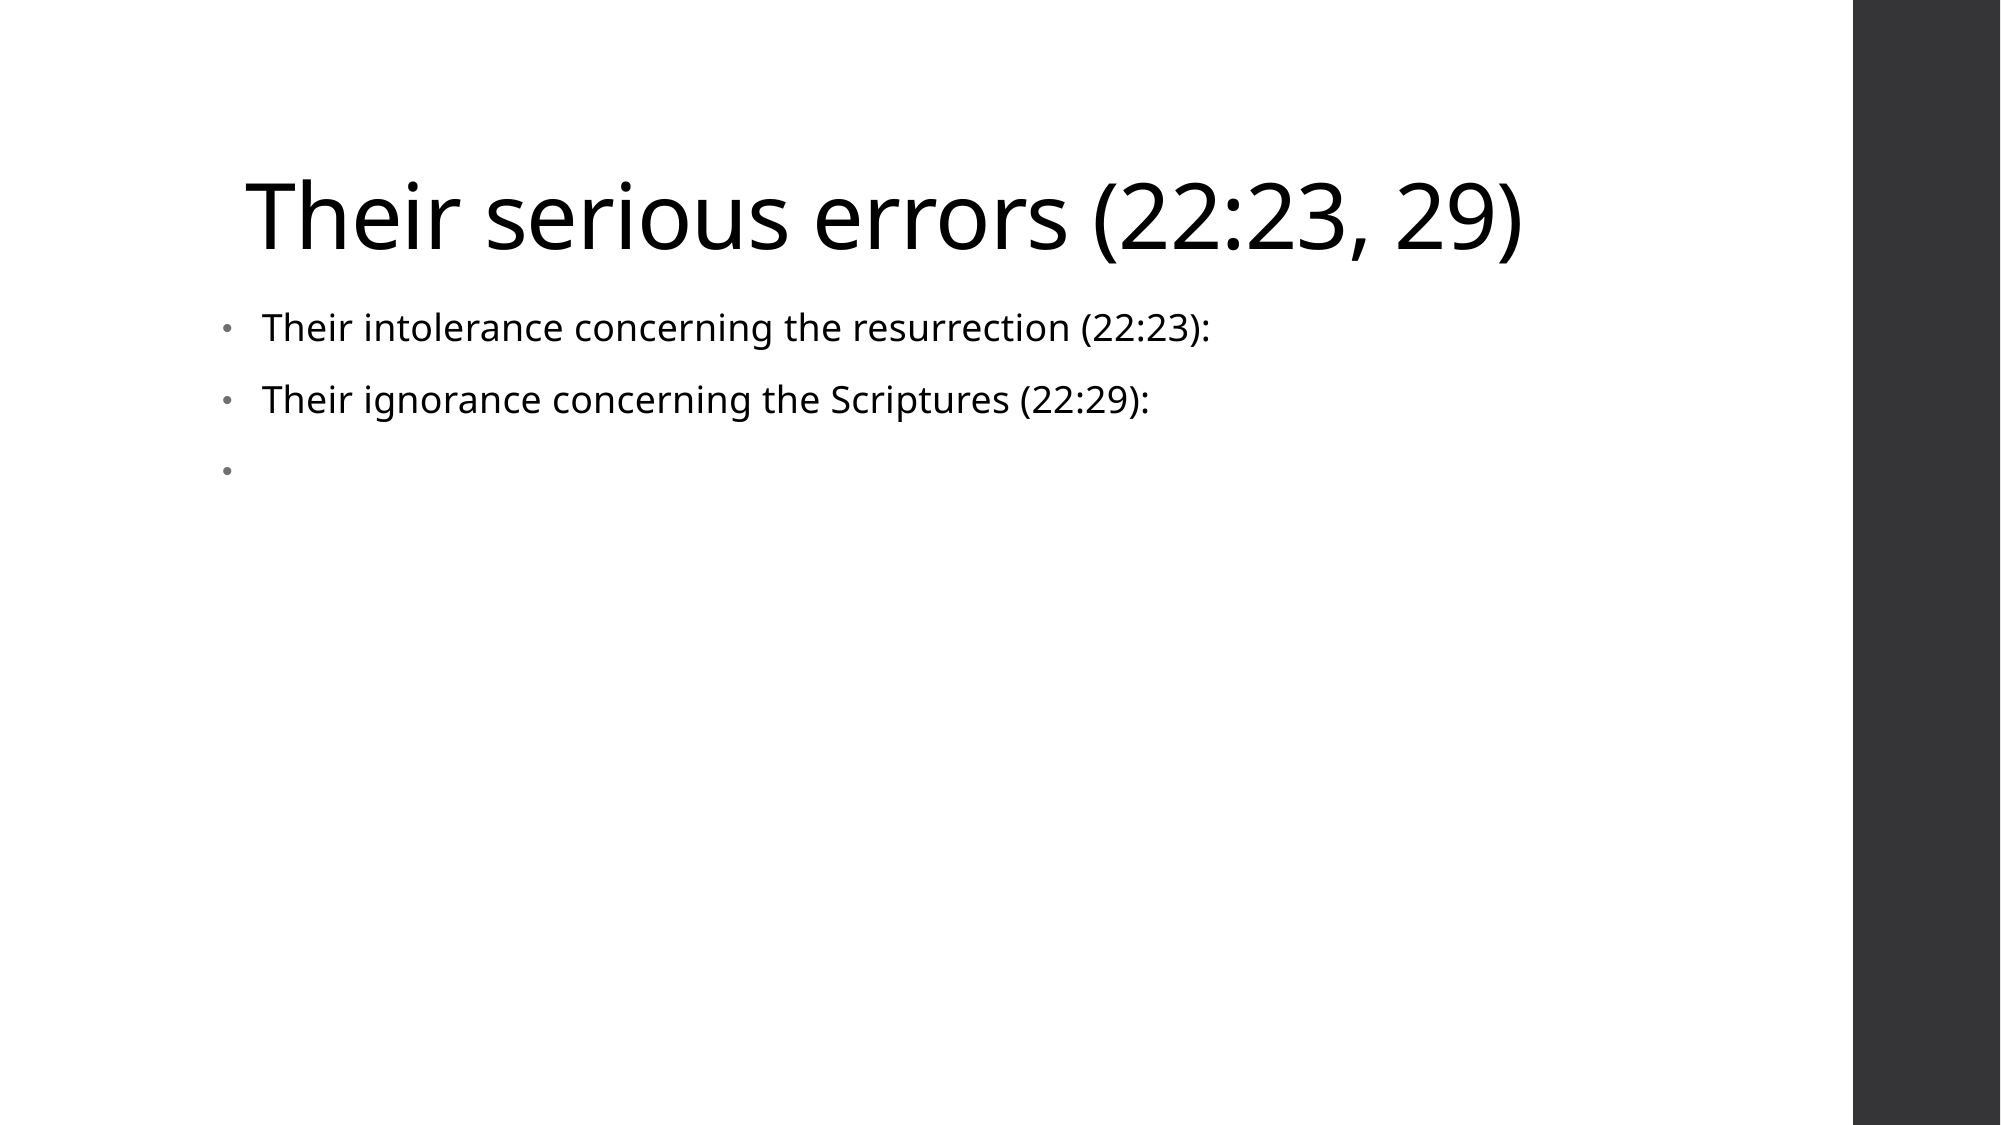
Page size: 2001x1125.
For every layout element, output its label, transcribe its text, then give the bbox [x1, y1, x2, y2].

list Their intolerance concerning the resurrection (22:23): Their ignorance concerning the Scriptures (22:29): [206, 299, 1617, 1014]
title Their serious errors (22:23, 29) [206, 60, 1797, 278]
